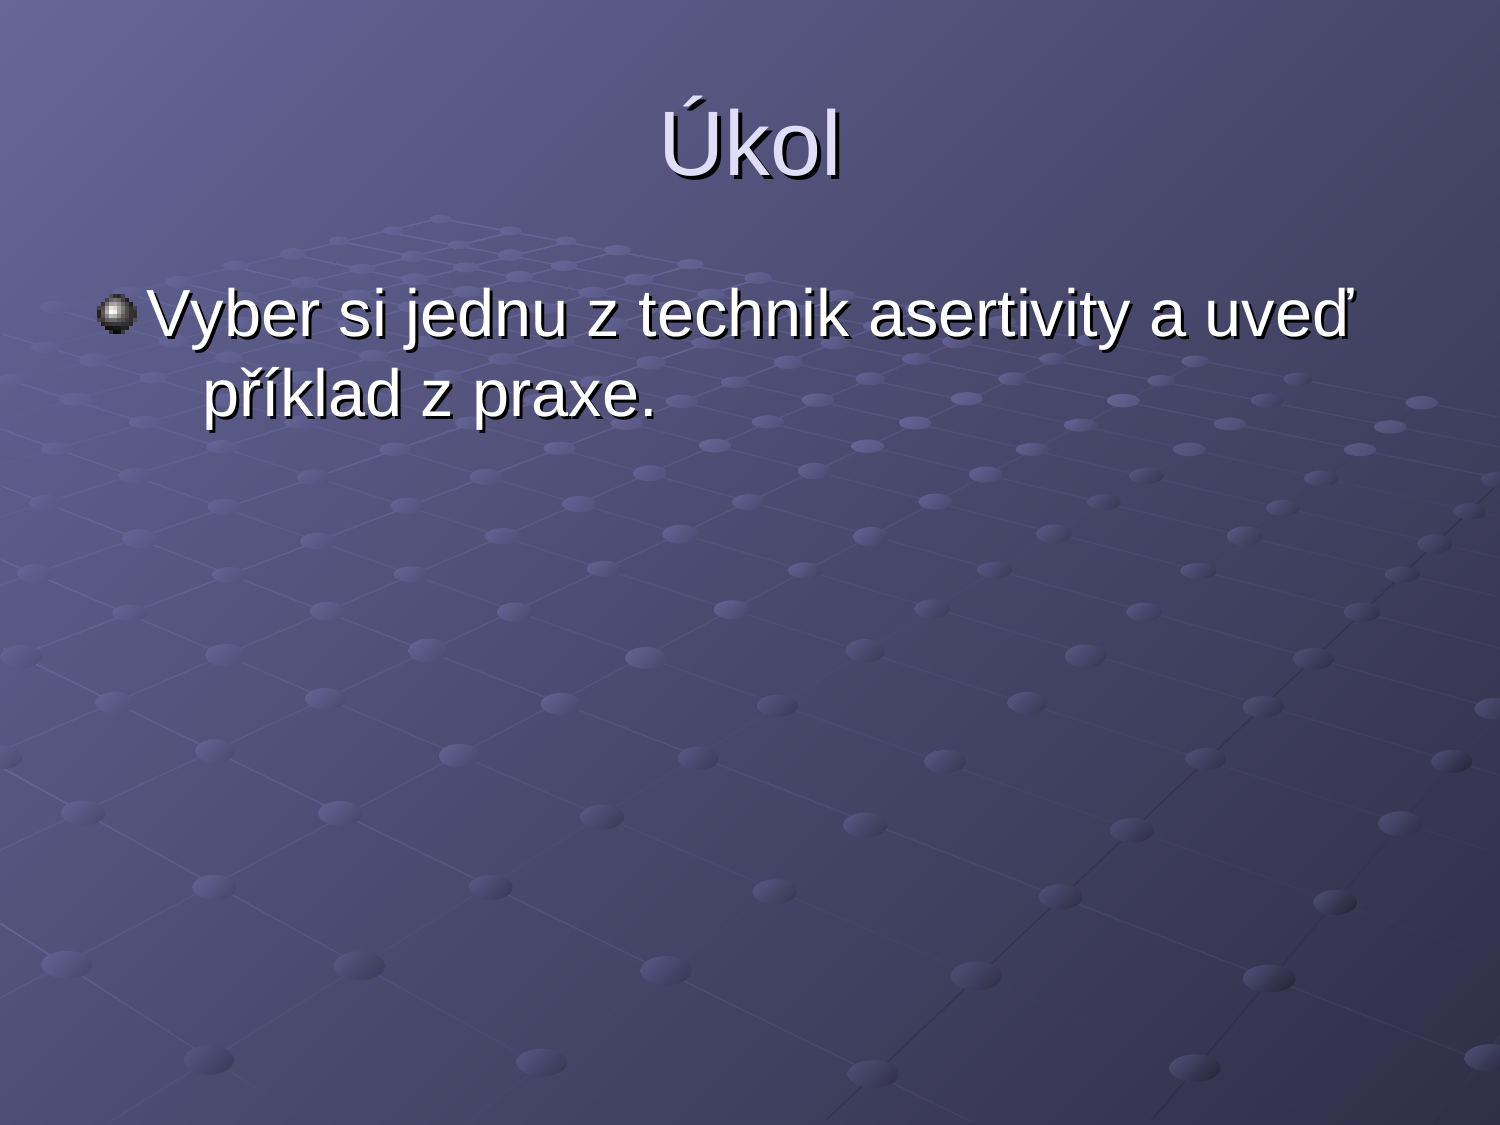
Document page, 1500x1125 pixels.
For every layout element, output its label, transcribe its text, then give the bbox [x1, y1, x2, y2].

list Vyber si jednu z technik asertivity a uveď příklad z praxe. [75, 262, 1426, 1007]
title Úkol [75, 45, 1426, 233]
